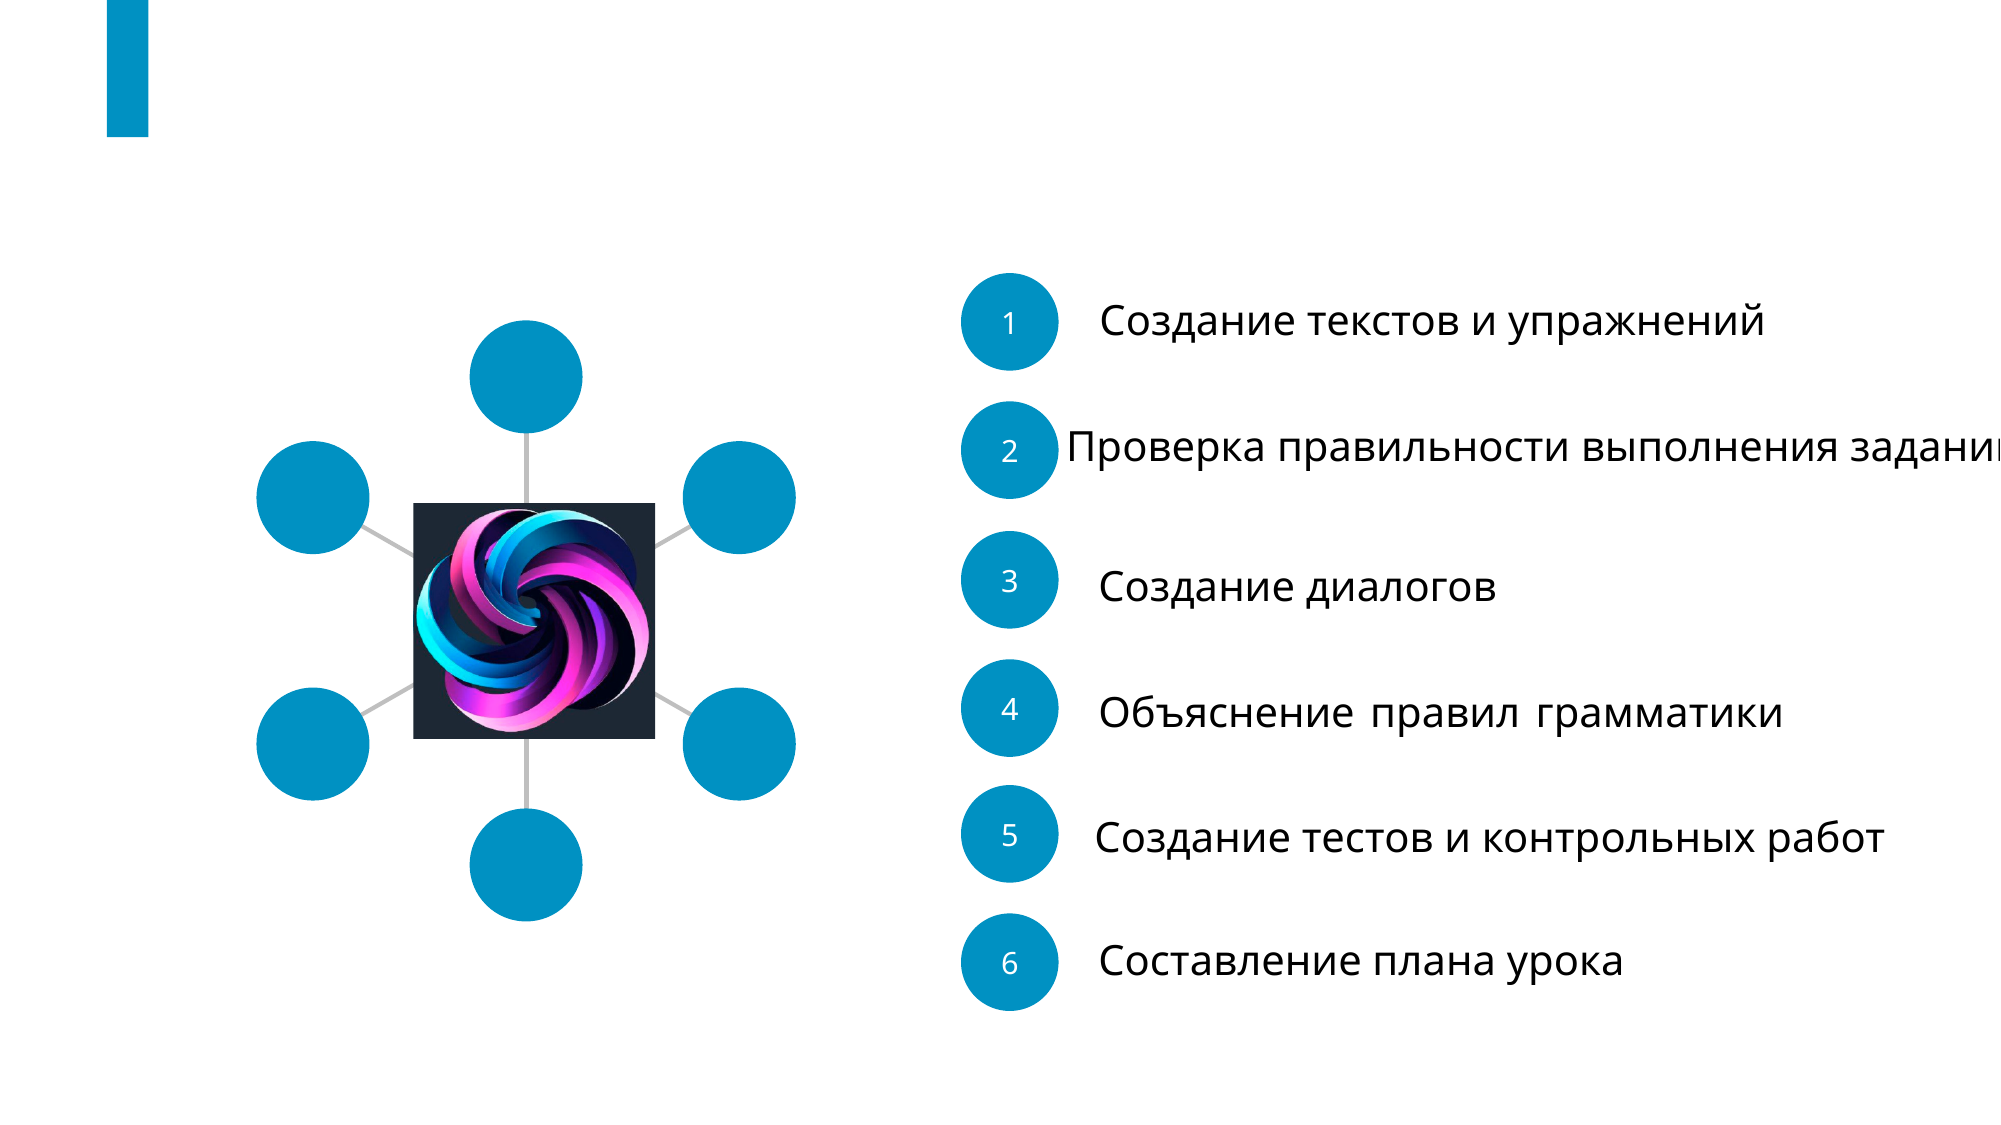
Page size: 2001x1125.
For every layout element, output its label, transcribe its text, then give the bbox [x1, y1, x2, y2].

text_box 1 [961, 273, 1059, 371]
text_box [682, 441, 796, 555]
picture [413, 503, 656, 739]
text_box Составление плана урока [1083, 926, 1800, 992]
text_box 6 [961, 913, 1059, 1011]
text_box Создание текстов и упражнений [1084, 285, 1801, 351]
text_box Создание диалогов [1083, 552, 1800, 618]
text_box 4 [961, 659, 1059, 757]
text_box [106, 0, 149, 138]
text_box [682, 687, 796, 801]
text_box Создание тестов и контрольных работ [1079, 803, 1941, 869]
text_box 3 [961, 531, 1059, 629]
text_box [469, 320, 583, 434]
text_box [256, 687, 370, 801]
text_box 2 [961, 401, 1051, 499]
text_box [256, 441, 370, 555]
text_box [469, 808, 583, 922]
text_box Проверка правильности выполнения заданий [1051, 412, 2000, 478]
text_box 5 [961, 785, 1059, 883]
text_box Объяснение правил грамматики [1083, 678, 1800, 744]
